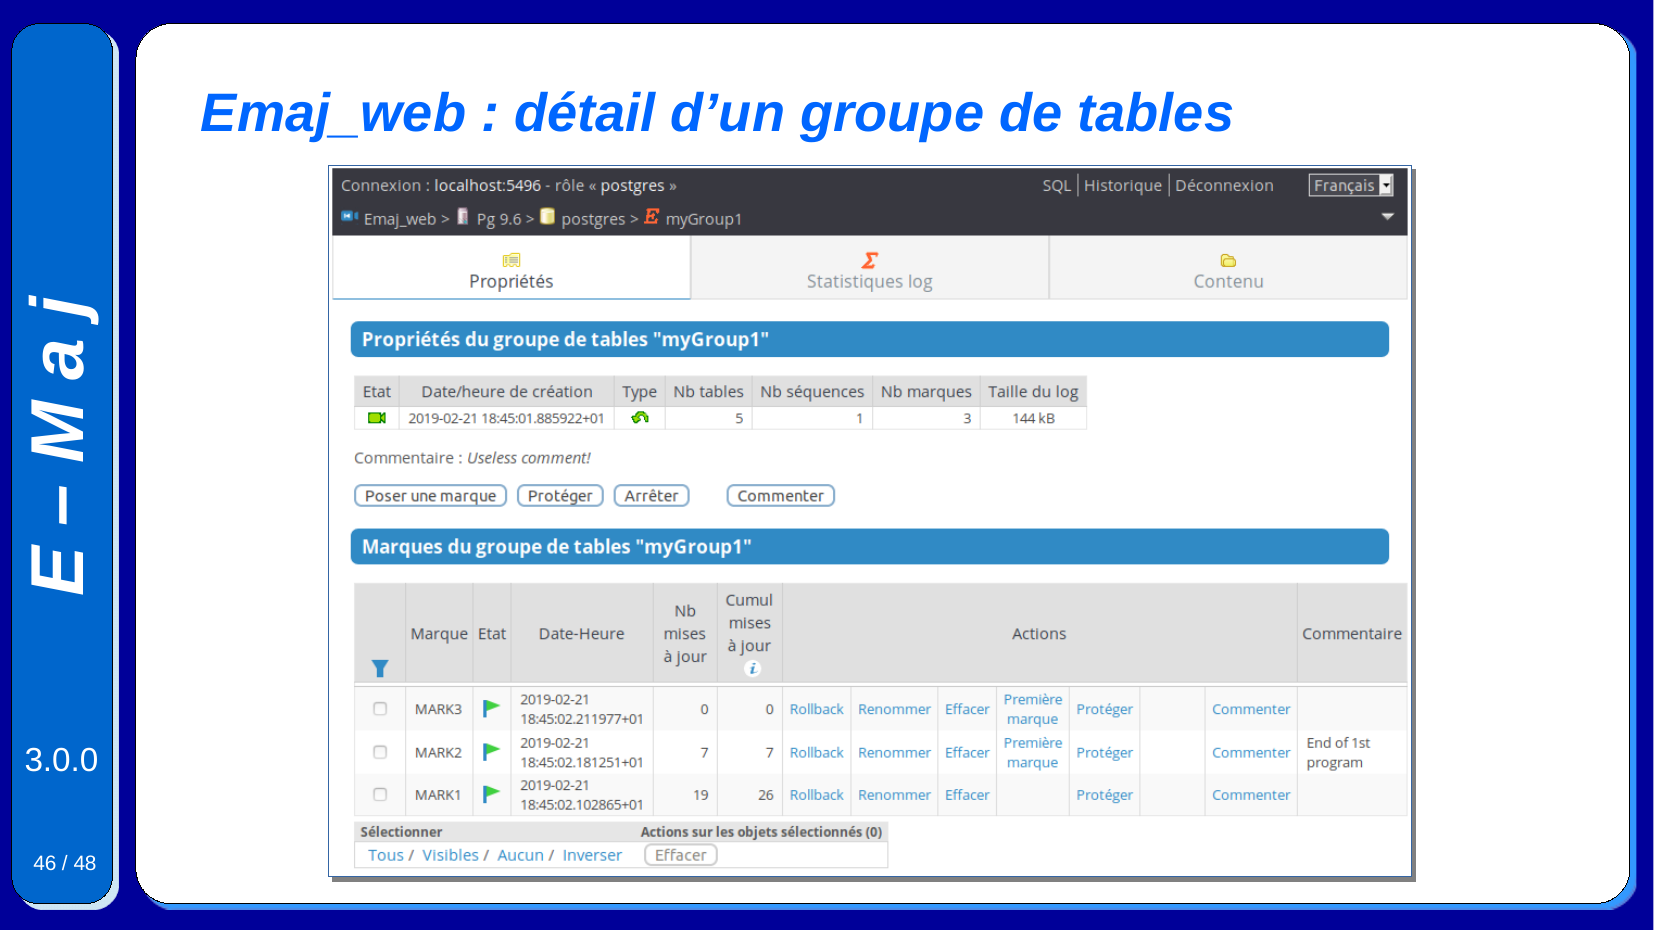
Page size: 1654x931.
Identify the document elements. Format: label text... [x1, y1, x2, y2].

picture [328, 165, 1412, 877]
title Emaj_web : détail d’un groupe de tables [200, 34, 1575, 191]
